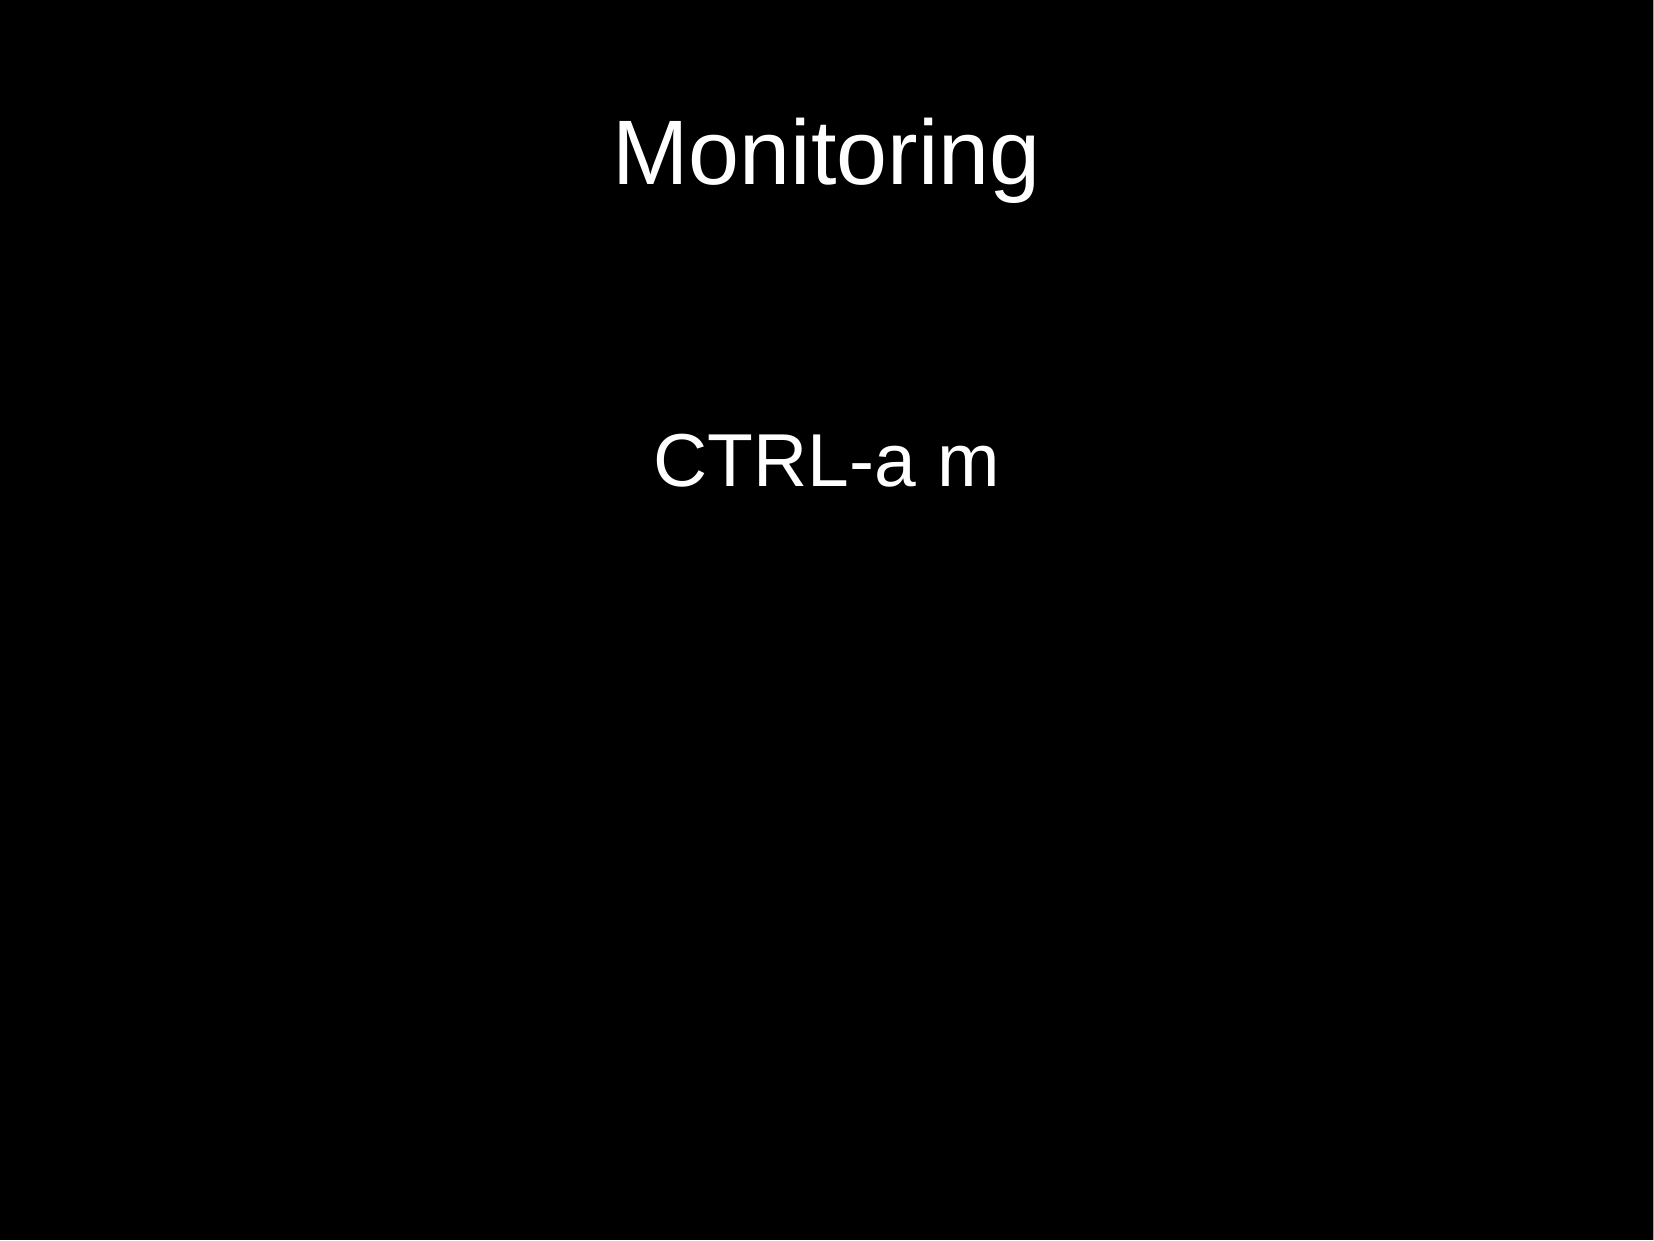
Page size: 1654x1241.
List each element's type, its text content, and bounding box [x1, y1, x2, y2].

title Monitoring [82, 56, 1571, 250]
title CTRL-a m [82, 363, 1571, 557]
